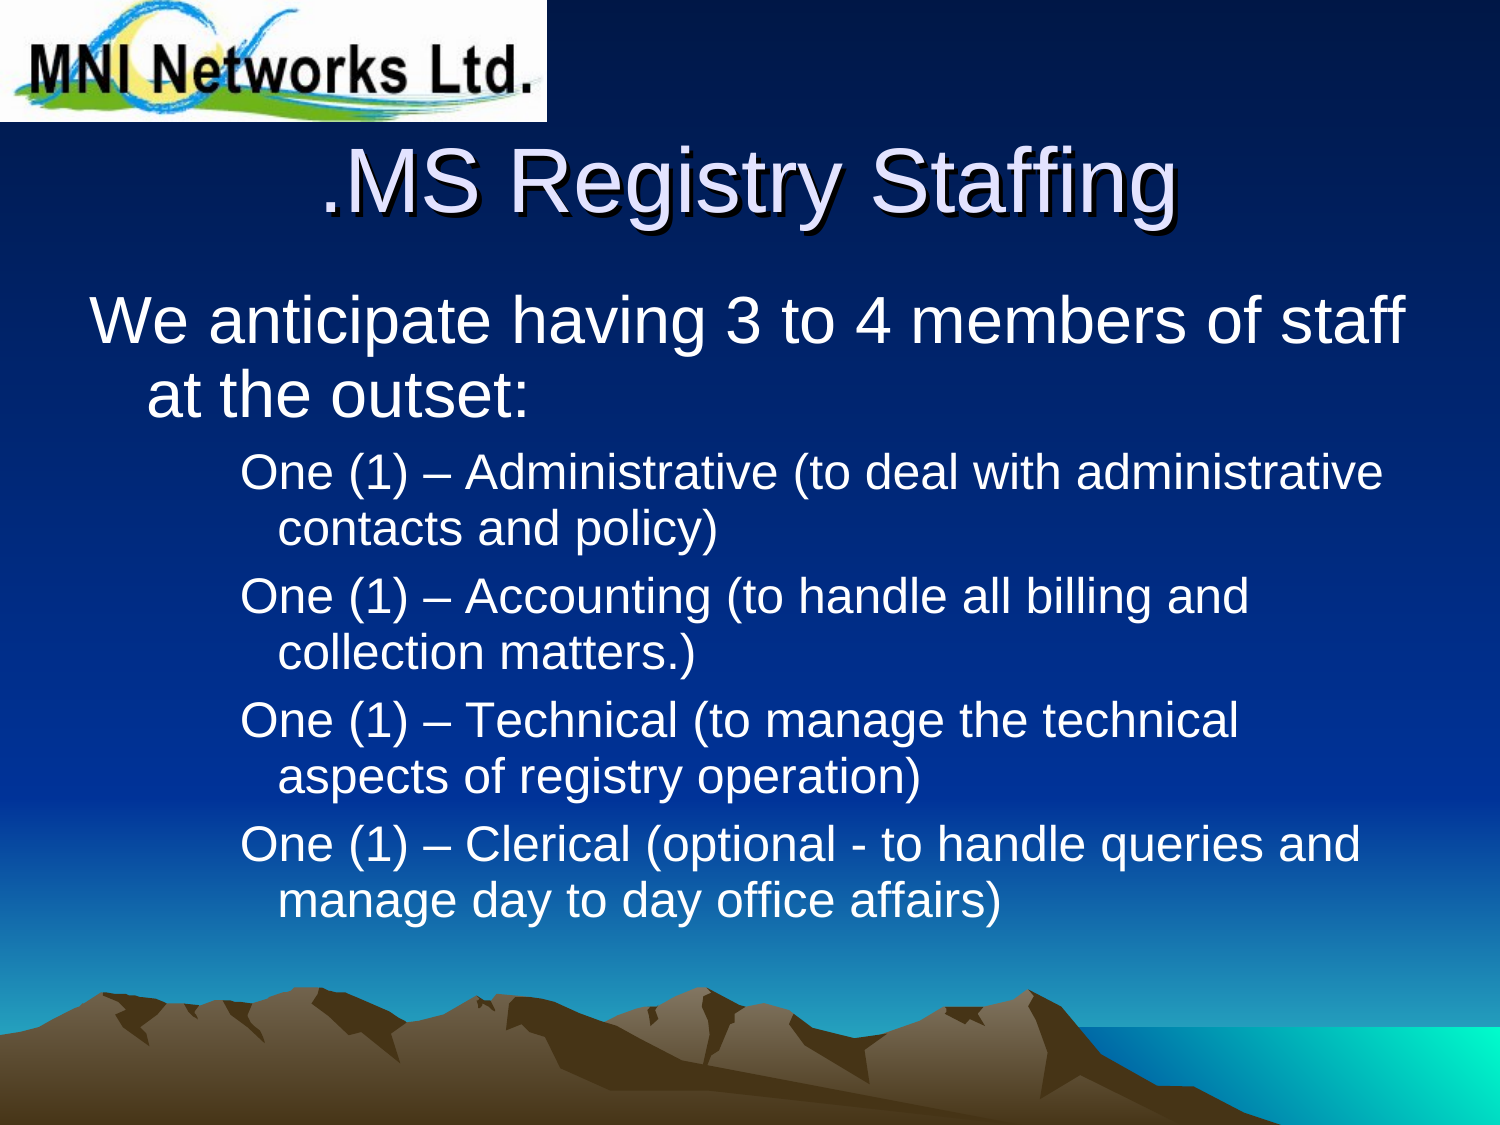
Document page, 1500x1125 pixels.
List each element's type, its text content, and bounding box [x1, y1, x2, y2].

picture [0, 0, 547, 122]
list We anticipate having 3 to 4 members of staff at the outset: One (1) – Administrative (to deal with administrative contacts and policy) One (1) – Accounting (to handle all billing and collection matters.) One (1) – Technical (to manage the technical aspects of registry operation) One (1) – Clerical (optional - to handle queries and manage day to day office affairs) [75, 275, 1426, 1001]
title .MS Registry Staffing [75, 87, 1426, 275]
